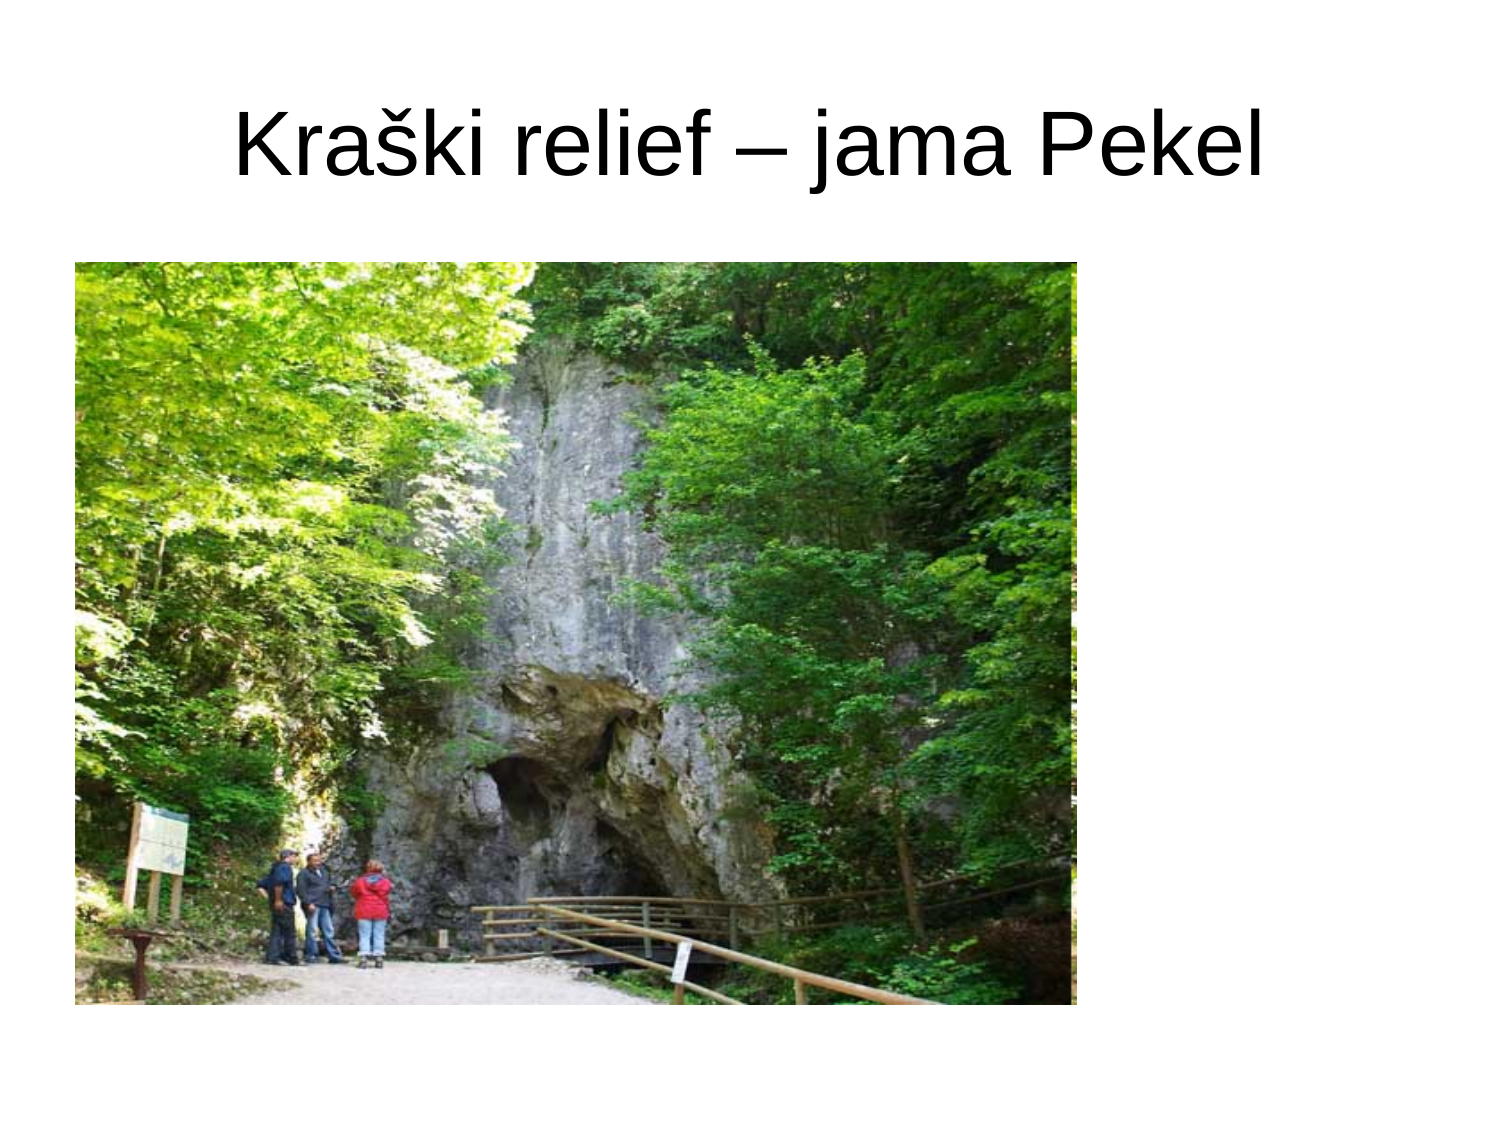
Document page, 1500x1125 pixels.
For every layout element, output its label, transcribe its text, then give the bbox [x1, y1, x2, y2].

title Kraški relief – jama Pekel [75, 45, 1426, 233]
picture [75, 262, 1077, 1005]
